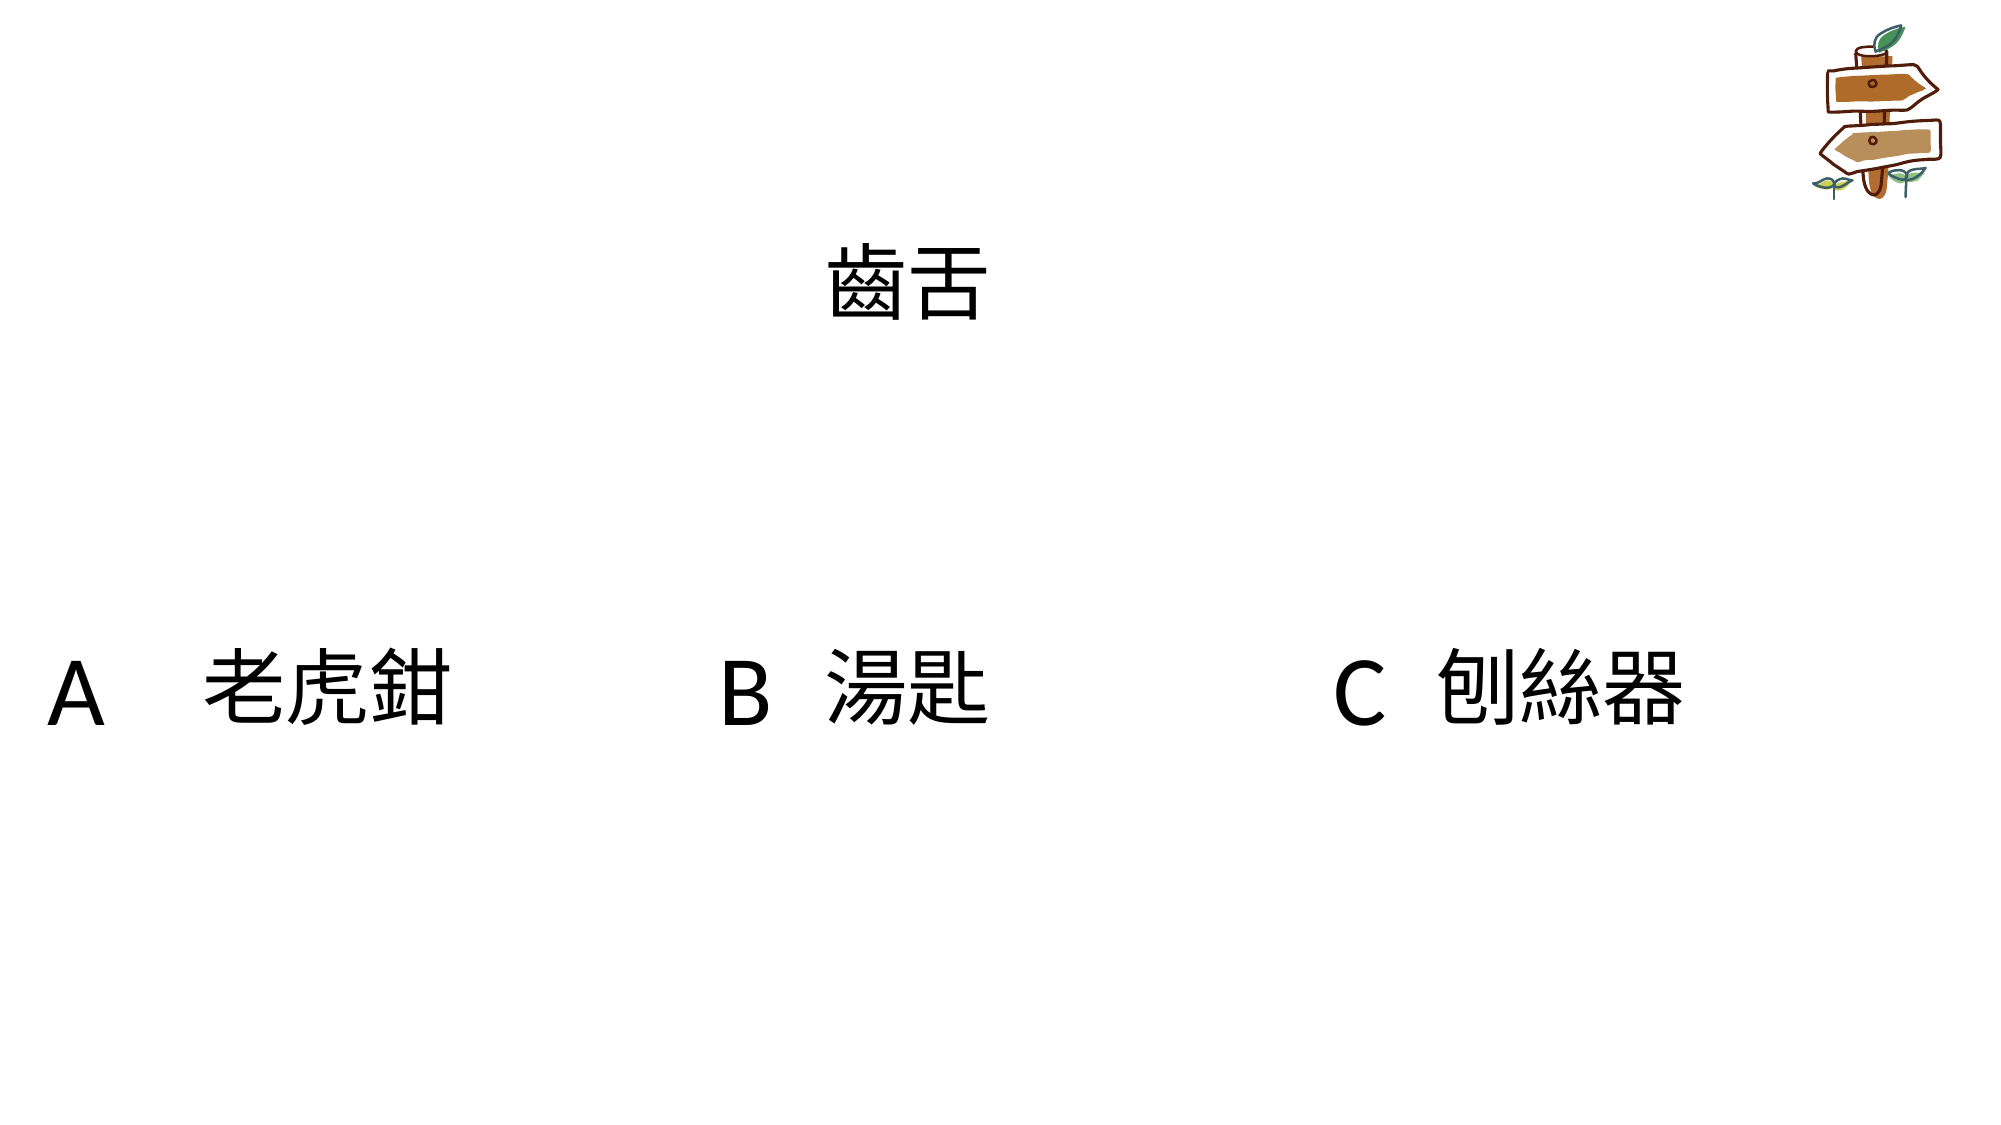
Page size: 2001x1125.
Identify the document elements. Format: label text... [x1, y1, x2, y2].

text_box 湯匙 [809, 627, 1135, 744]
text_box B [703, 617, 783, 754]
text_box C [1319, 617, 1400, 754]
text_box A [32, 617, 111, 754]
picture [1811, 24, 1944, 201]
text_box 齒舌 [809, 222, 1029, 339]
text_box 刨絲器 [1421, 627, 1747, 744]
text_box 老虎鉗 [187, 627, 514, 744]
